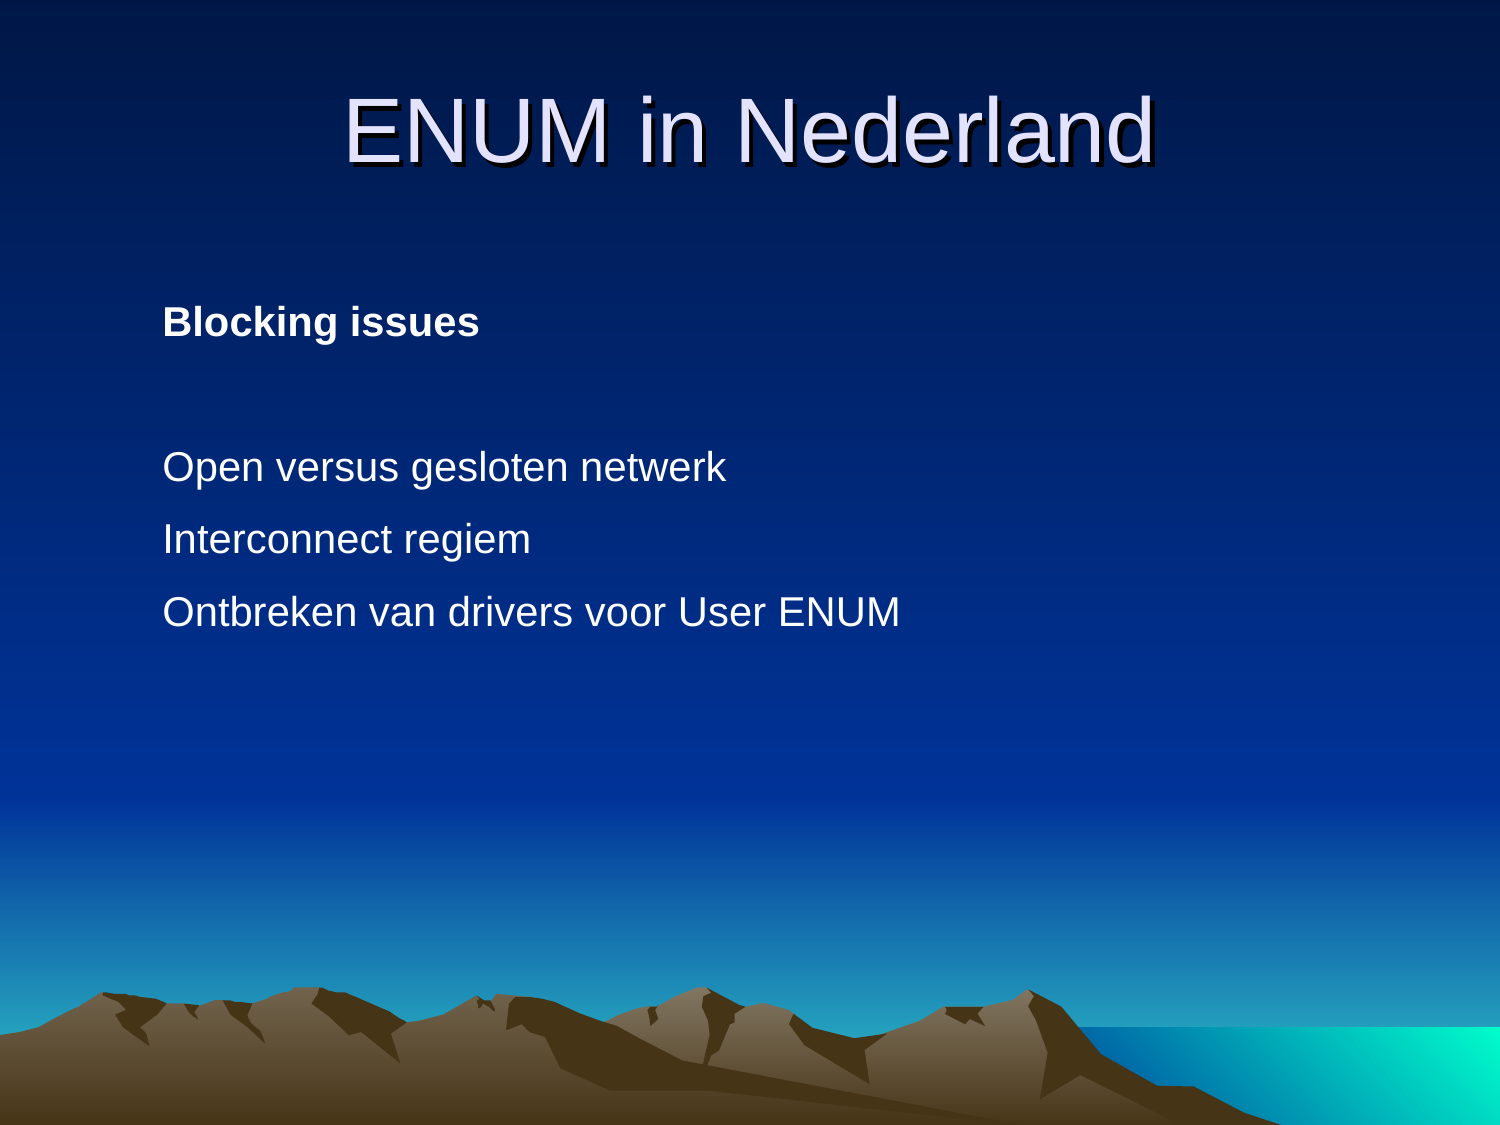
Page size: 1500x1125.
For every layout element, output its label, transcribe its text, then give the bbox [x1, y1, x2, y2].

text_box Blocking issues Open versus gesloten netwerk Interconnect regiem Ontbreken van drivers voor User ENUM [147, 290, 1329, 643]
title ENUM in Nederland [75, 37, 1426, 225]
